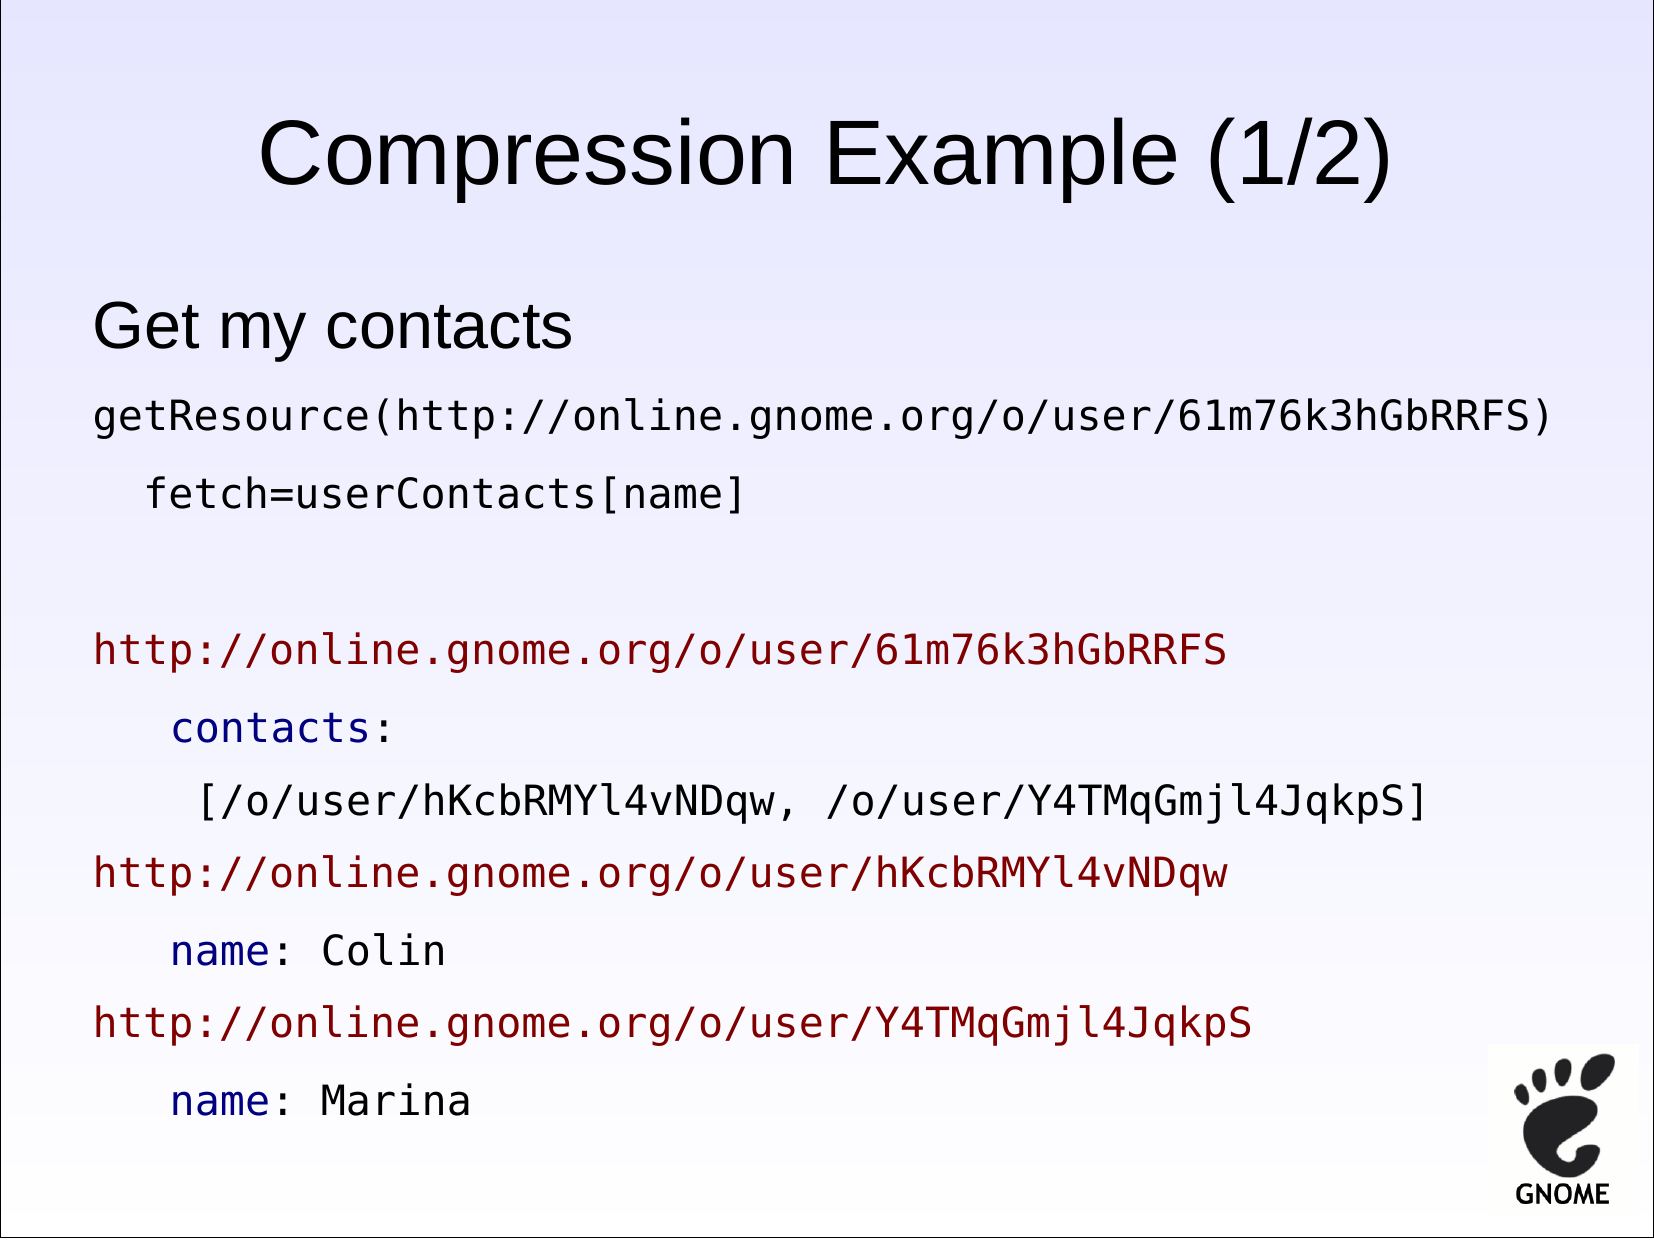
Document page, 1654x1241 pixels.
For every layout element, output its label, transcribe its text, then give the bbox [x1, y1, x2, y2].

title Compression Example (1/2) [82, 56, 1571, 250]
list Get my contacts getResource(http://online.gnome.org/o/user/61m76k3hGbRRFS) fetch=userContacts[name] http://online.gnome.org/o/user/61m76k3hGbRRFS contacts: [/o/user/hKcbRMYl4vNDqw, /o/user/Y4TMqGmjl4JqkpS] http://online.gnome.org/o/user/hKcbRMYl4vNDqw name: Colin http://online.gnome.org/o/user/Y4TMqGmjl4JqkpS name: Marina [75, 287, 1564, 1126]
picture [1488, 1044, 1639, 1216]
